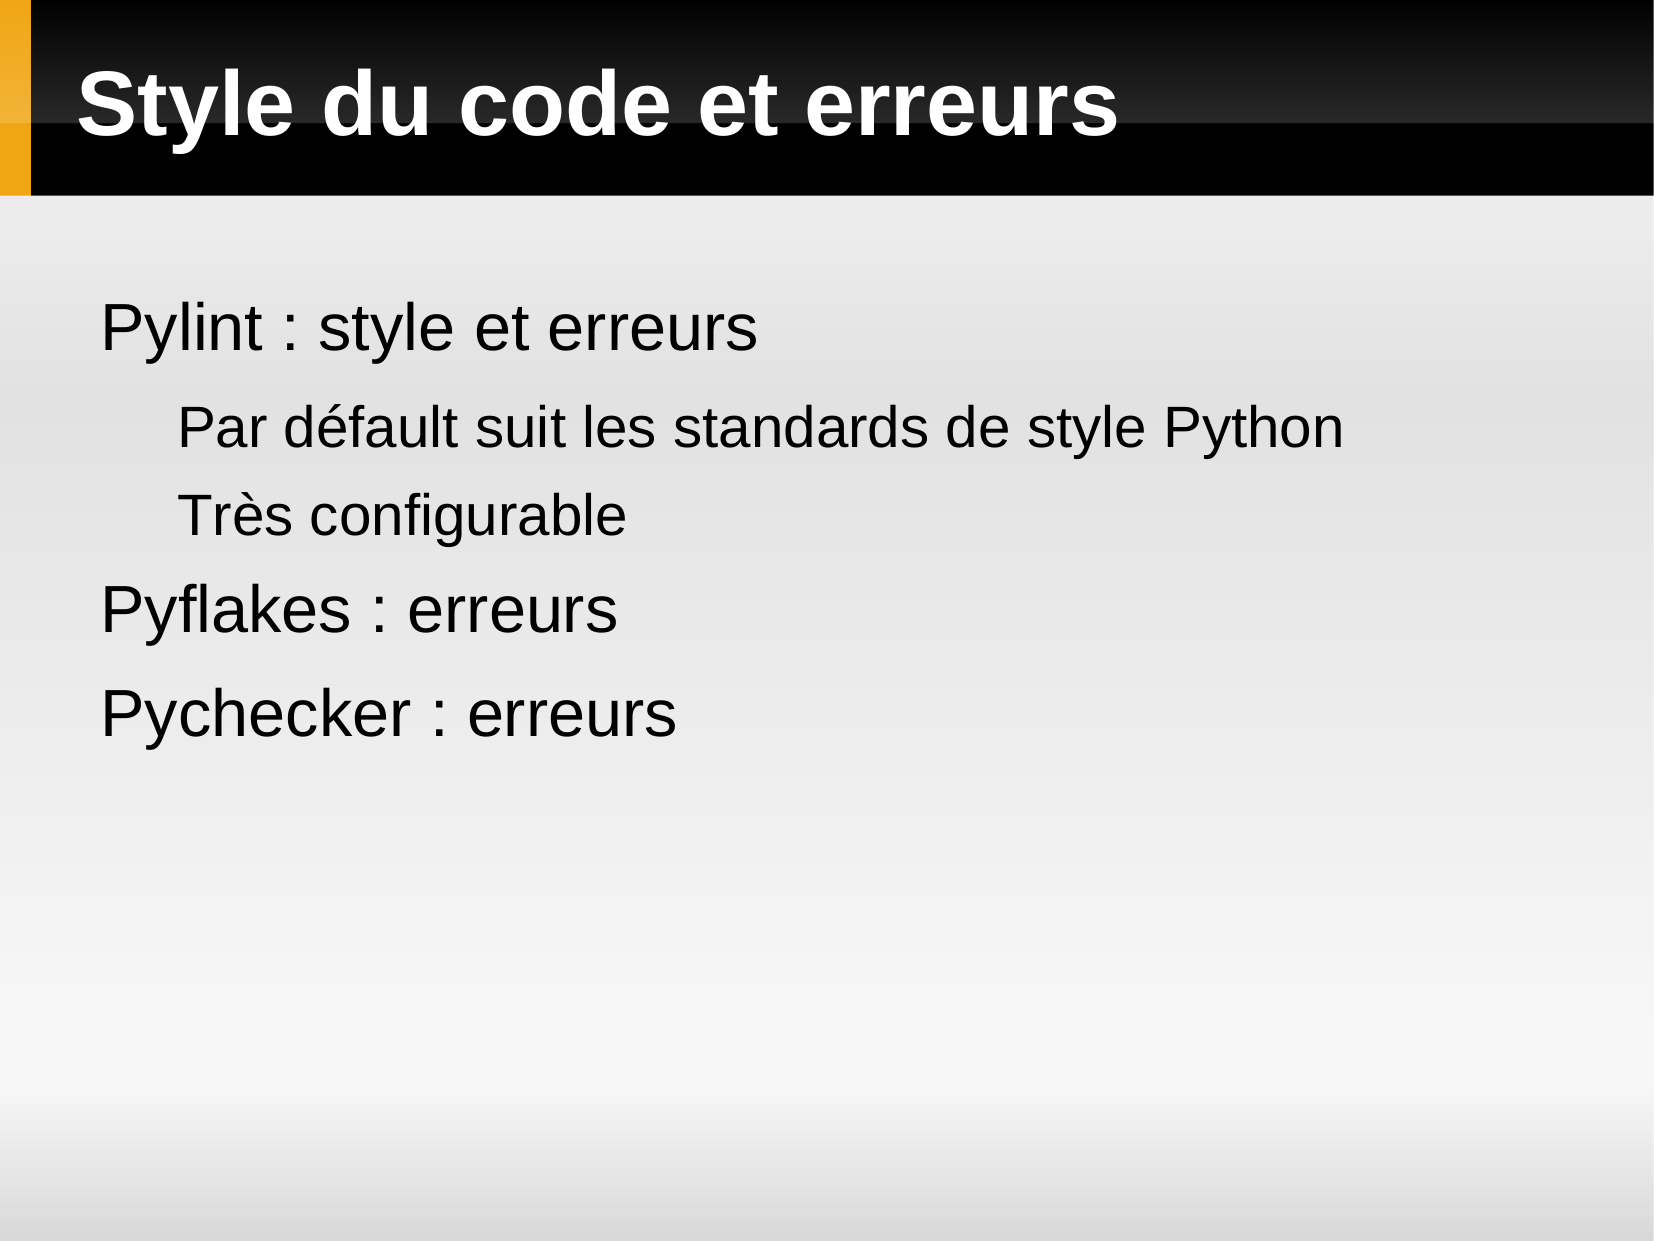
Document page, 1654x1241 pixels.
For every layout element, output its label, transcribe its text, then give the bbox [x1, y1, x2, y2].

title Style du code et erreurs [76, 7, 1565, 200]
picture [0, 0, 1654, 1241]
list Pylint : style et erreurs Par défault suit les standards de style Python Très configurable Pyflakes : erreurs Pychecker : erreurs [82, 290, 1571, 1094]
